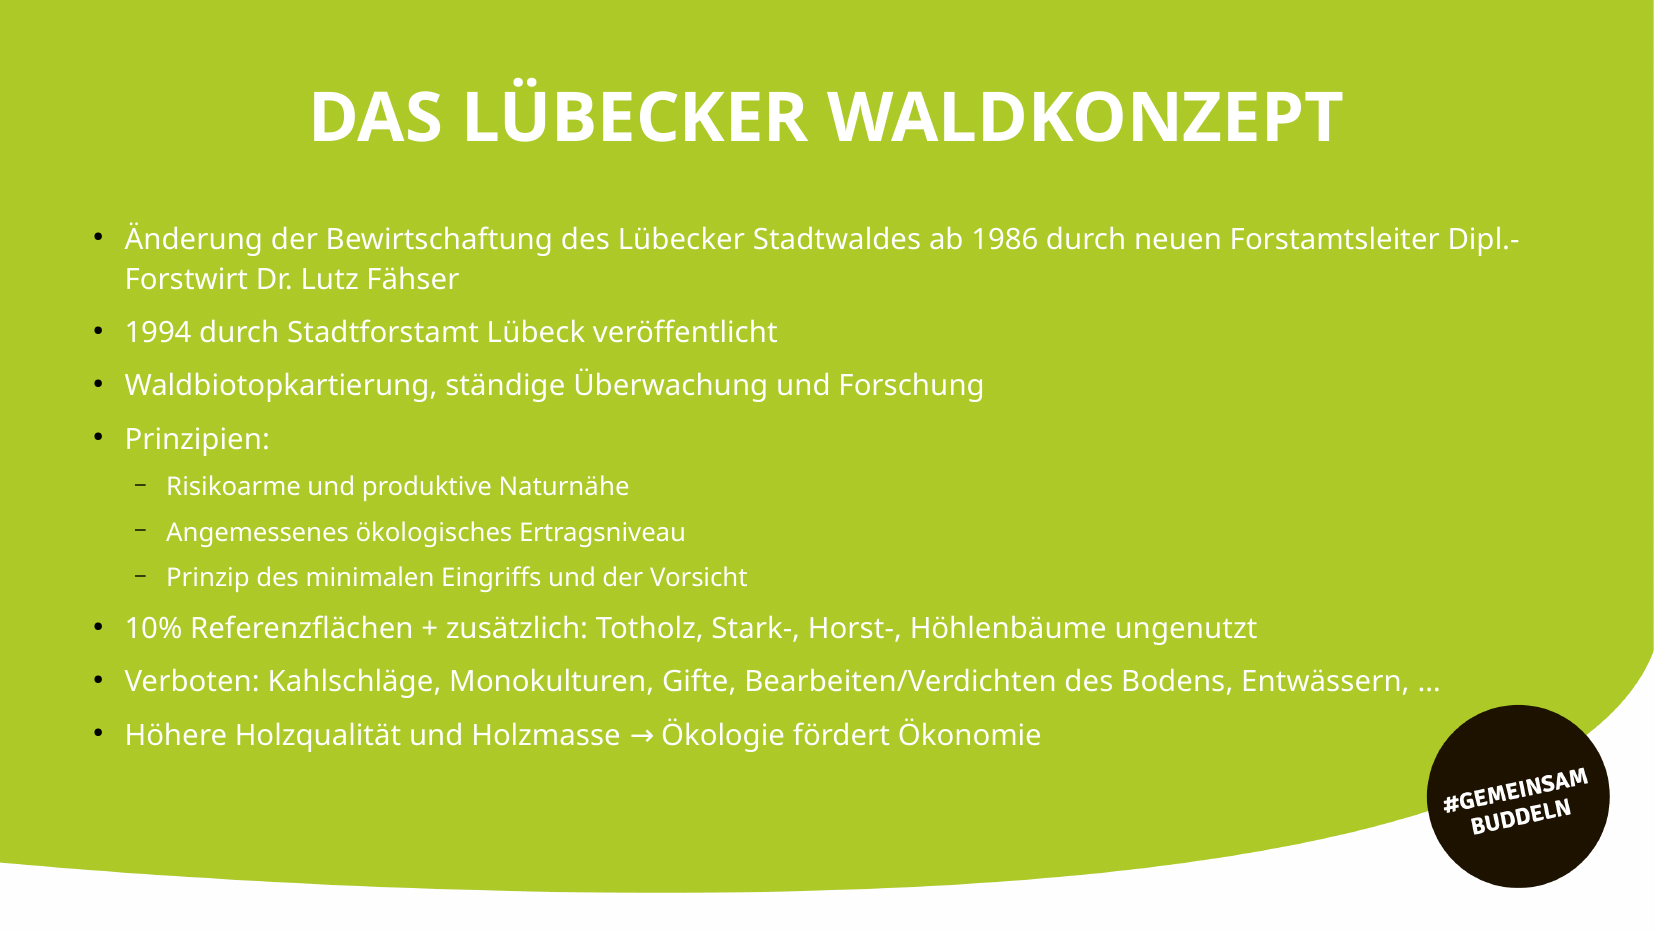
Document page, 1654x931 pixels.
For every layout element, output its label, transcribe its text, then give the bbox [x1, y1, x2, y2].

title DAS LÜBECKER WALDKONZEPT [82, 37, 1571, 193]
picture [0, 0, 1654, 931]
list Änderung der Bewirtschaftung des Lübecker Stadtwaldes ab 1986 durch neuen Forstamtsleiter Dipl.-Forstwirt Dr. Lutz Fähser 1994 durch Stadtforstamt Lübeck veröffentlicht Waldbiotopkartierung, ständige Überwachung und Forschung Prinzipien: Risikoarme und produktive Naturnähe Angemessenes ökologisches Ertragsniveau Prinzip des minimalen Eingriffs und der Vorsicht 10% Referenzflächen + zusätzlich: Totholz, Stark-, Horst-, Höhlenbäume ungenutzt Verboten: Kahlschläge, Monokulturen, Gifte, Bearbeiten/Verdichten des Bodens, Entwässern, … Höhere Holzqualität und Holzmasse → Ökologie fördert Ökonomie [82, 217, 1571, 758]
